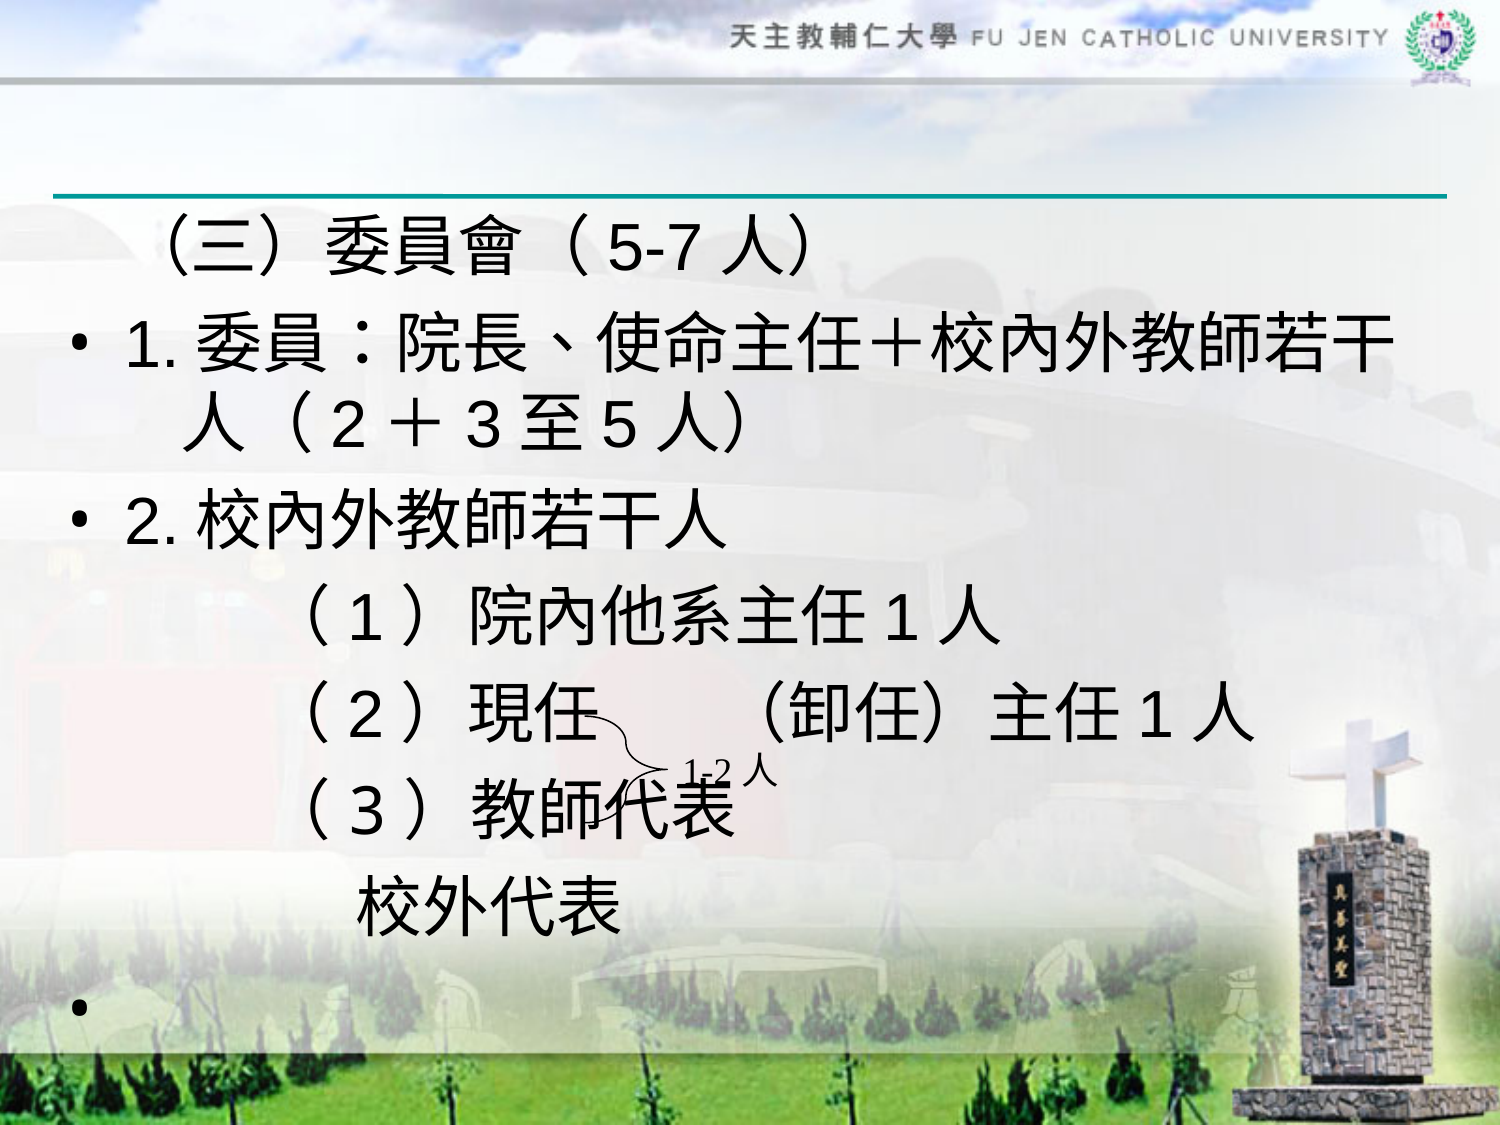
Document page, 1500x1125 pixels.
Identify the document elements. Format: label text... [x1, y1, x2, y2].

text_box 1-2人 [667, 739, 833, 796]
list （三）委員會（5-7人） 1.委員：院長、使命主任＋校內外教師若干人（2＋3至5人） 2.校內外教師若干人 （1）院內他系主任1人 （2）現任 （卸任）主任1人 （3）教師代表 校外代表 [52, 196, 1447, 1012]
